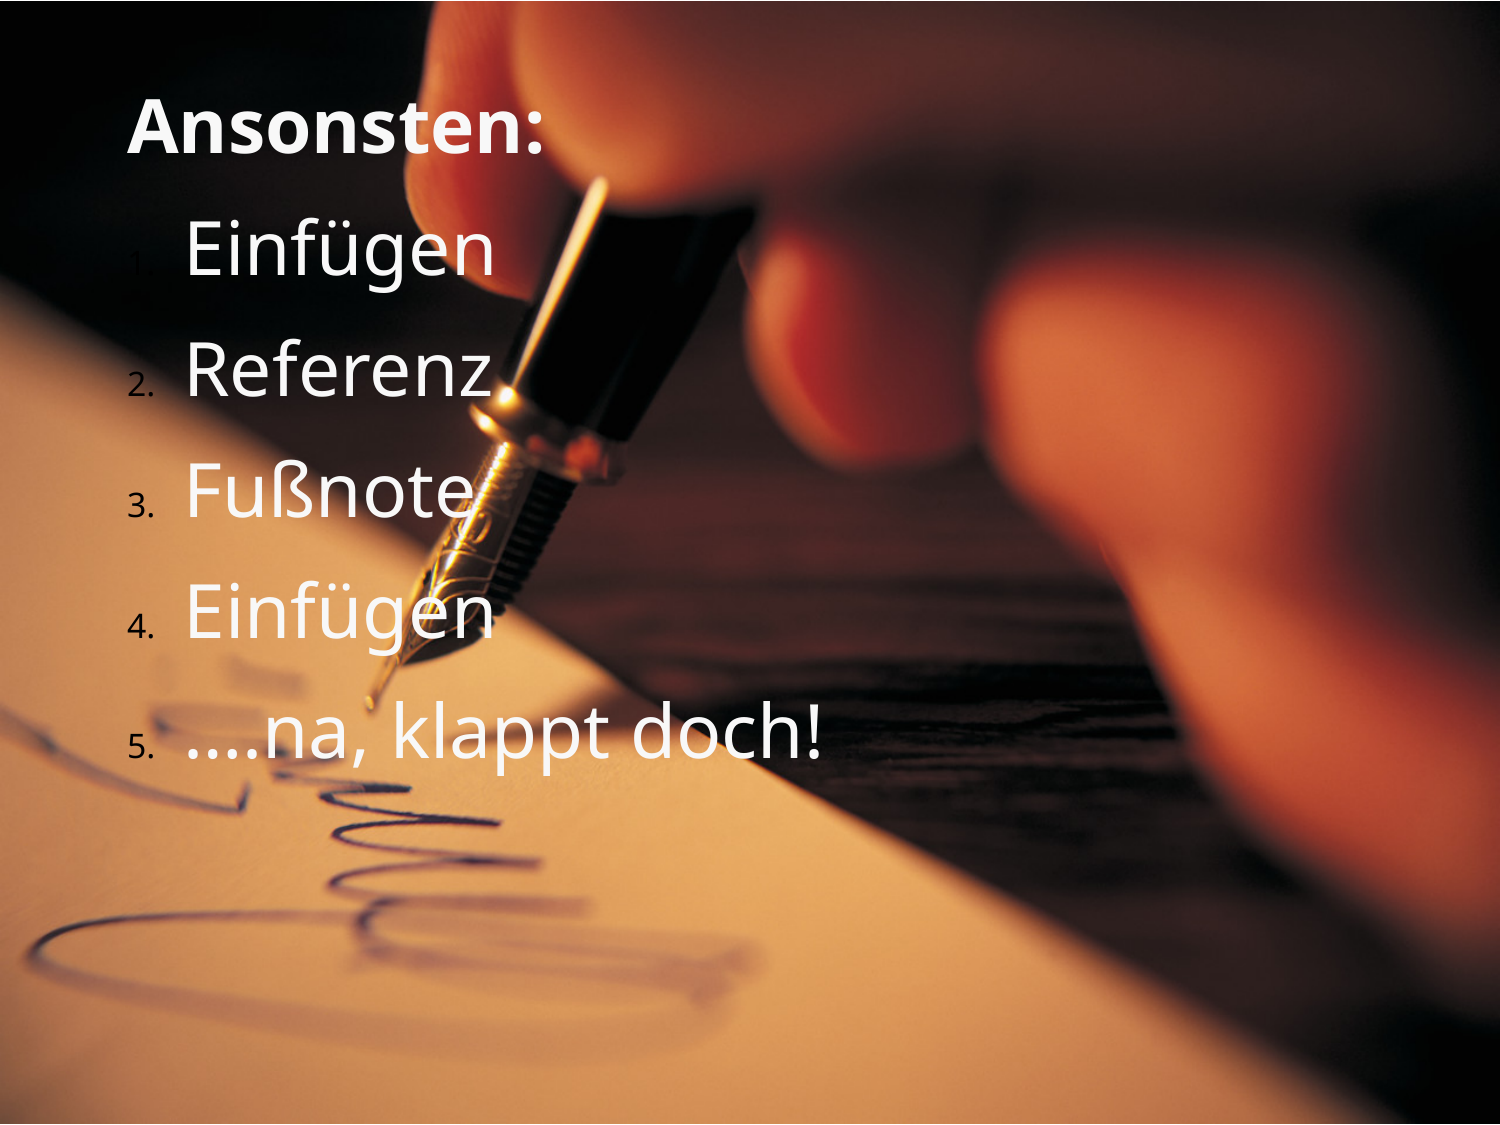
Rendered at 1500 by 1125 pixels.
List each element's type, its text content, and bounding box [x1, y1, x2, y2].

picture [0, 1, 1500, 1124]
text_box Ansonsten: Einfügen Referenz Fußnote Einfügen ….na, klappt doch! [112, 66, 1412, 848]
